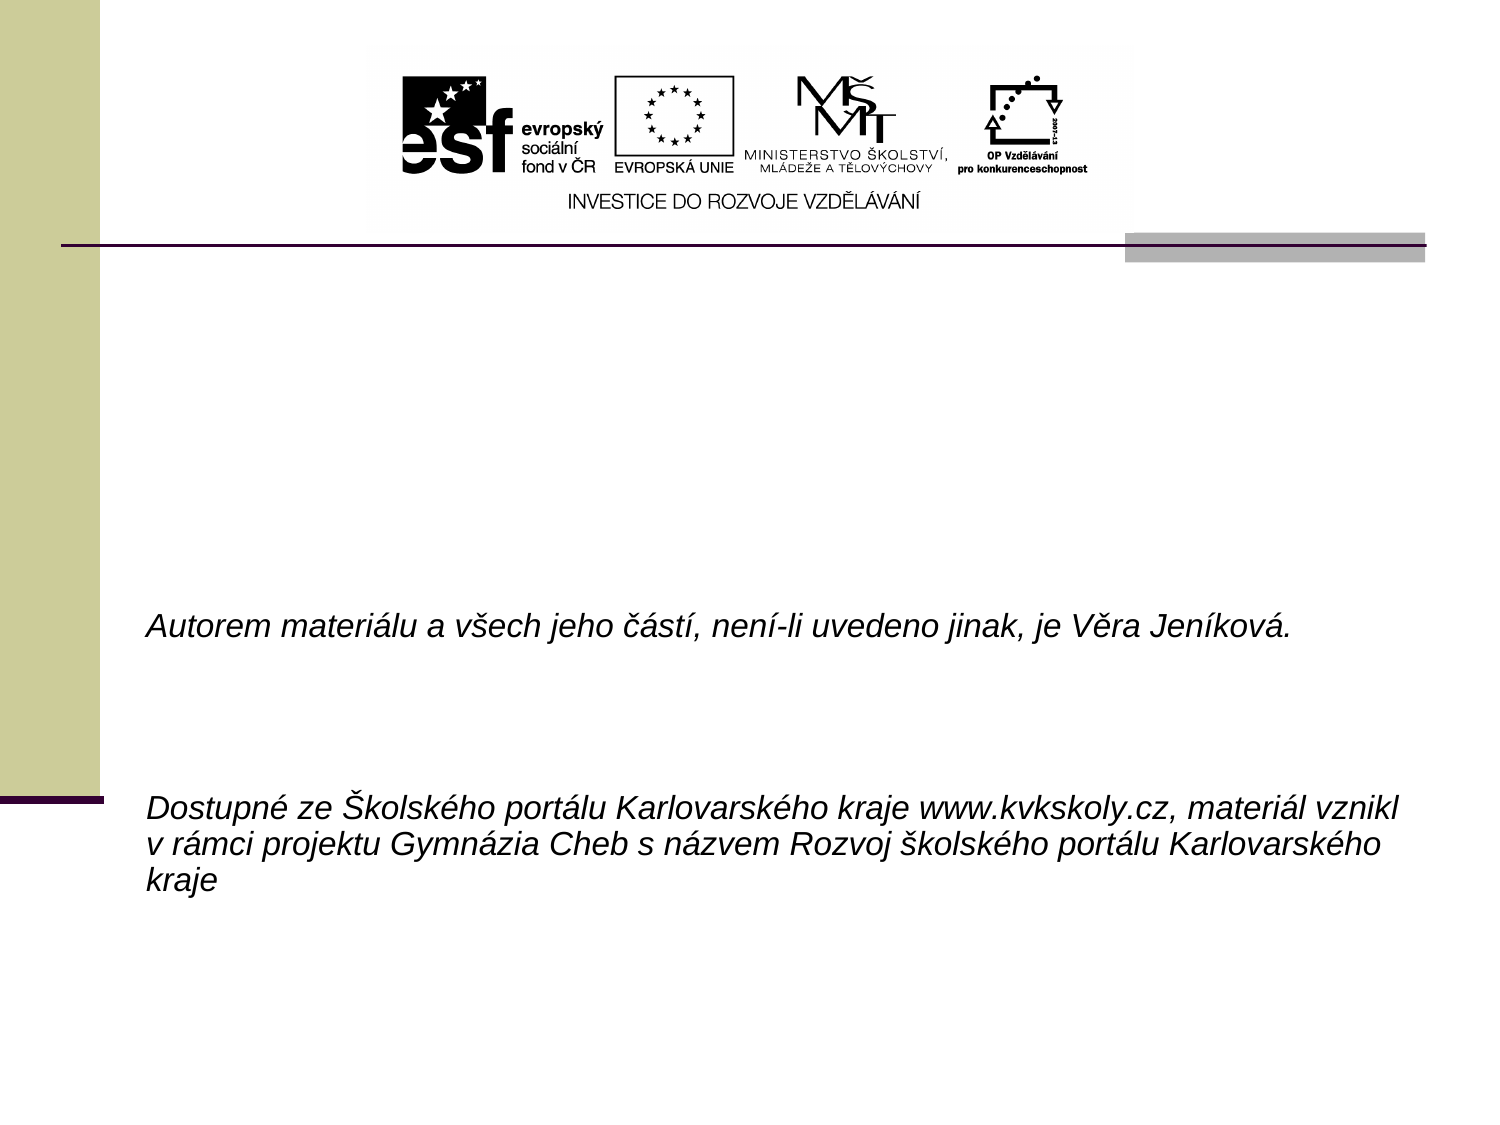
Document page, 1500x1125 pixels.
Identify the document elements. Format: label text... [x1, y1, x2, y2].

list Autorem materiálu a všech jeho částí, není-li uvedeno jinak, je Věra Jeníková. Dostupné ze Školského portálu Karlovarského kraje www.kvkskoly.cz, materiál vznikl v rámci projektu Gymnázia Cheb s názvem Rozvoj školského portálu Karlovarského kraje [75, 262, 1426, 1006]
picture [366, 45, 1134, 233]
